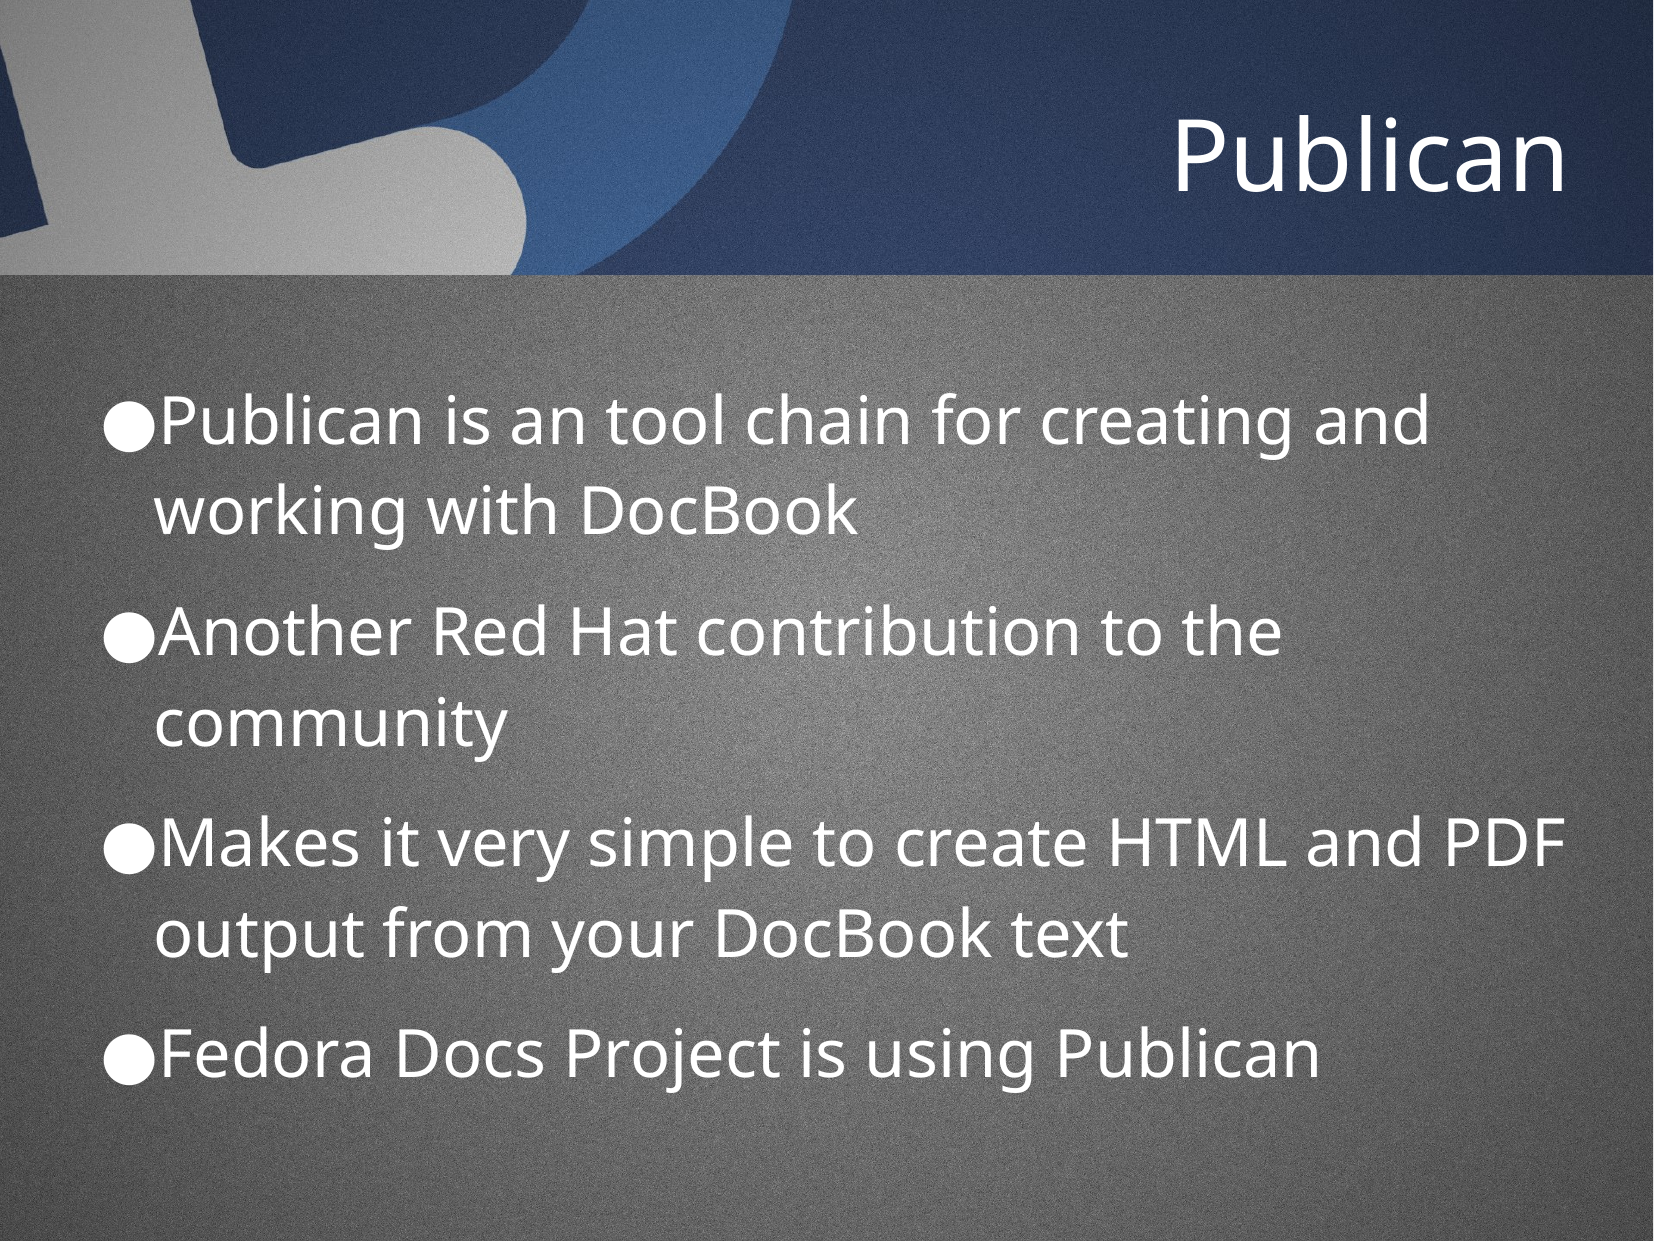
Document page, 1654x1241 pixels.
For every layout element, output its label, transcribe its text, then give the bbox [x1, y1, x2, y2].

list Publican is an tool chain for creating and working with DocBook Another Red Hat contribution to the community Makes it very simple to create HTML and PDF output from your DocBook text Fedora Docs Project is using Publican [82, 372, 1571, 1080]
title Publican [82, 49, 1571, 257]
picture [0, 0, 1654, 1241]
